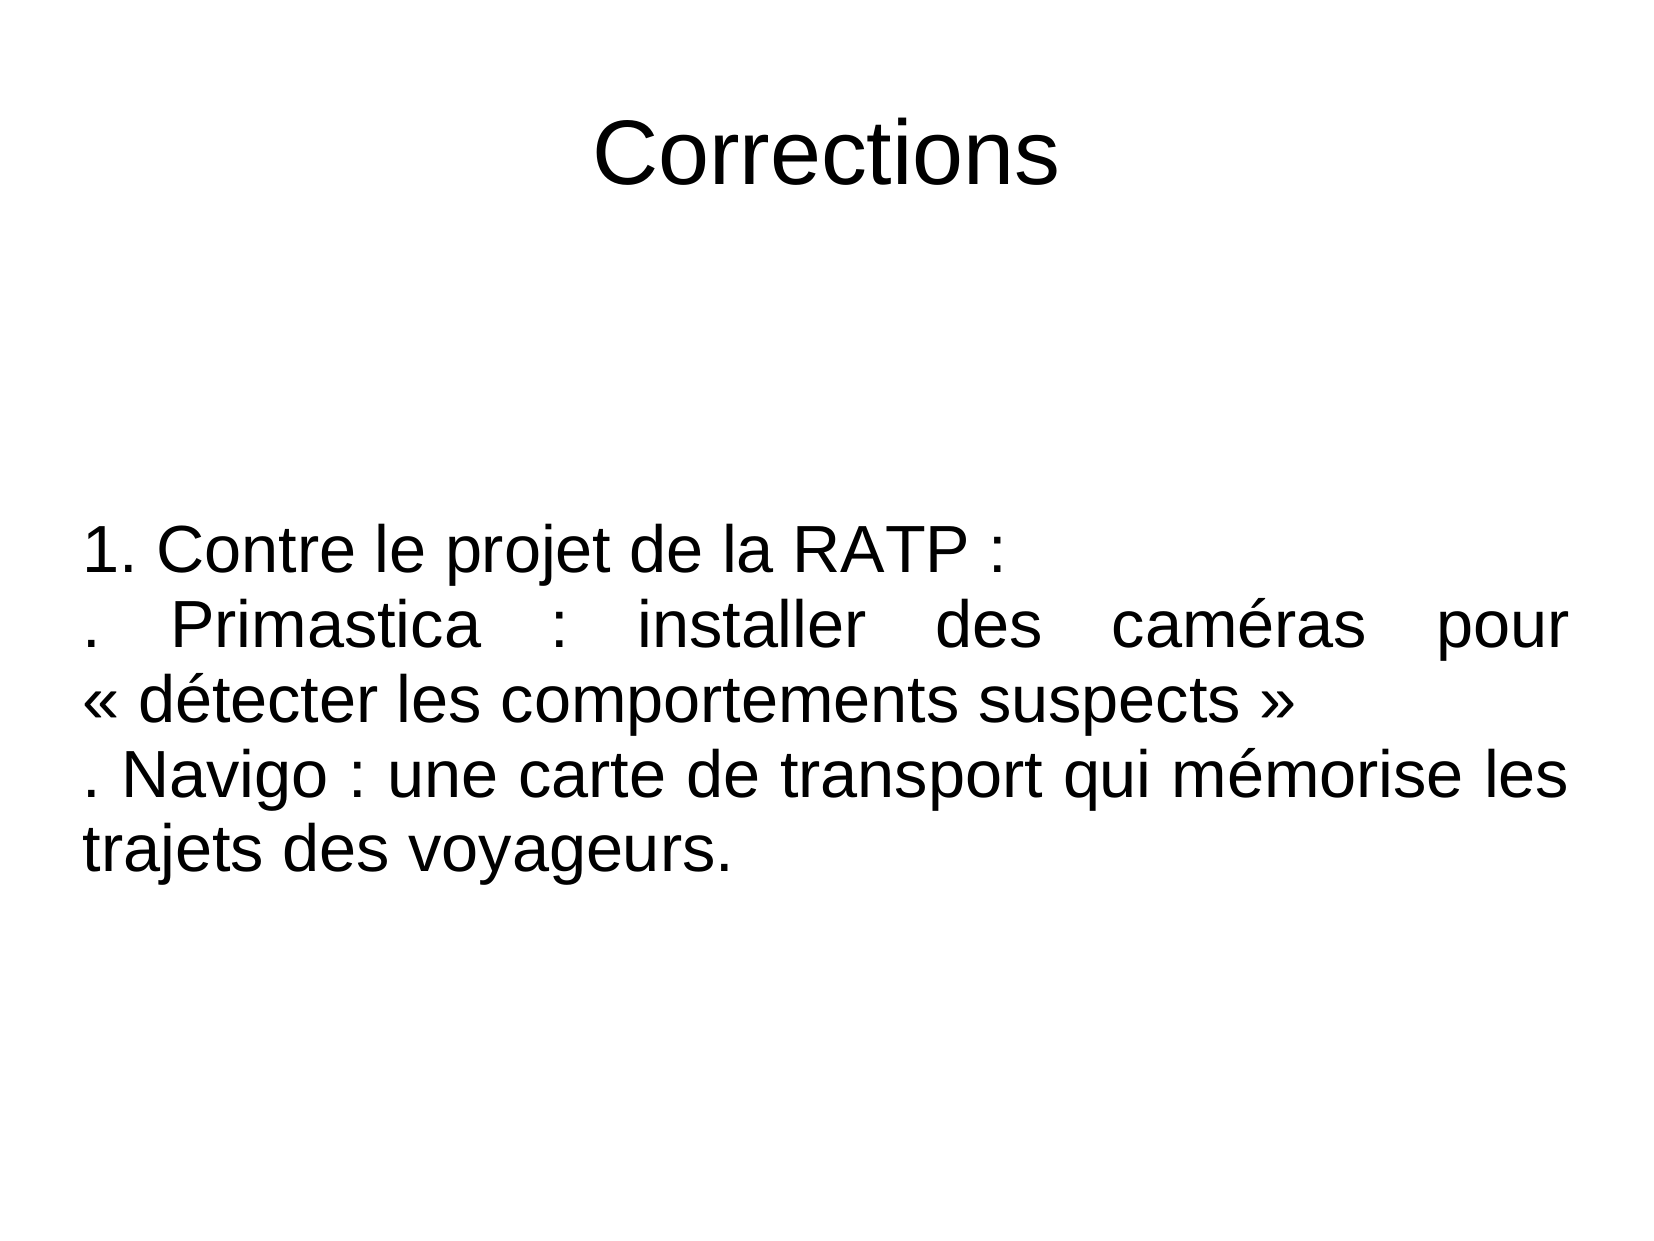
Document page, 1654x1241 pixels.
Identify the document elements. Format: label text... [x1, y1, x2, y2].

title Corrections [82, 56, 1571, 250]
subtitle 1. Contre le projet de la RATP : . Primastica : installer des caméras pour « détecter les comportements suspects » . Navigo : une carte de transport qui mémorise les trajets des voyageurs. [82, 297, 1571, 1102]
